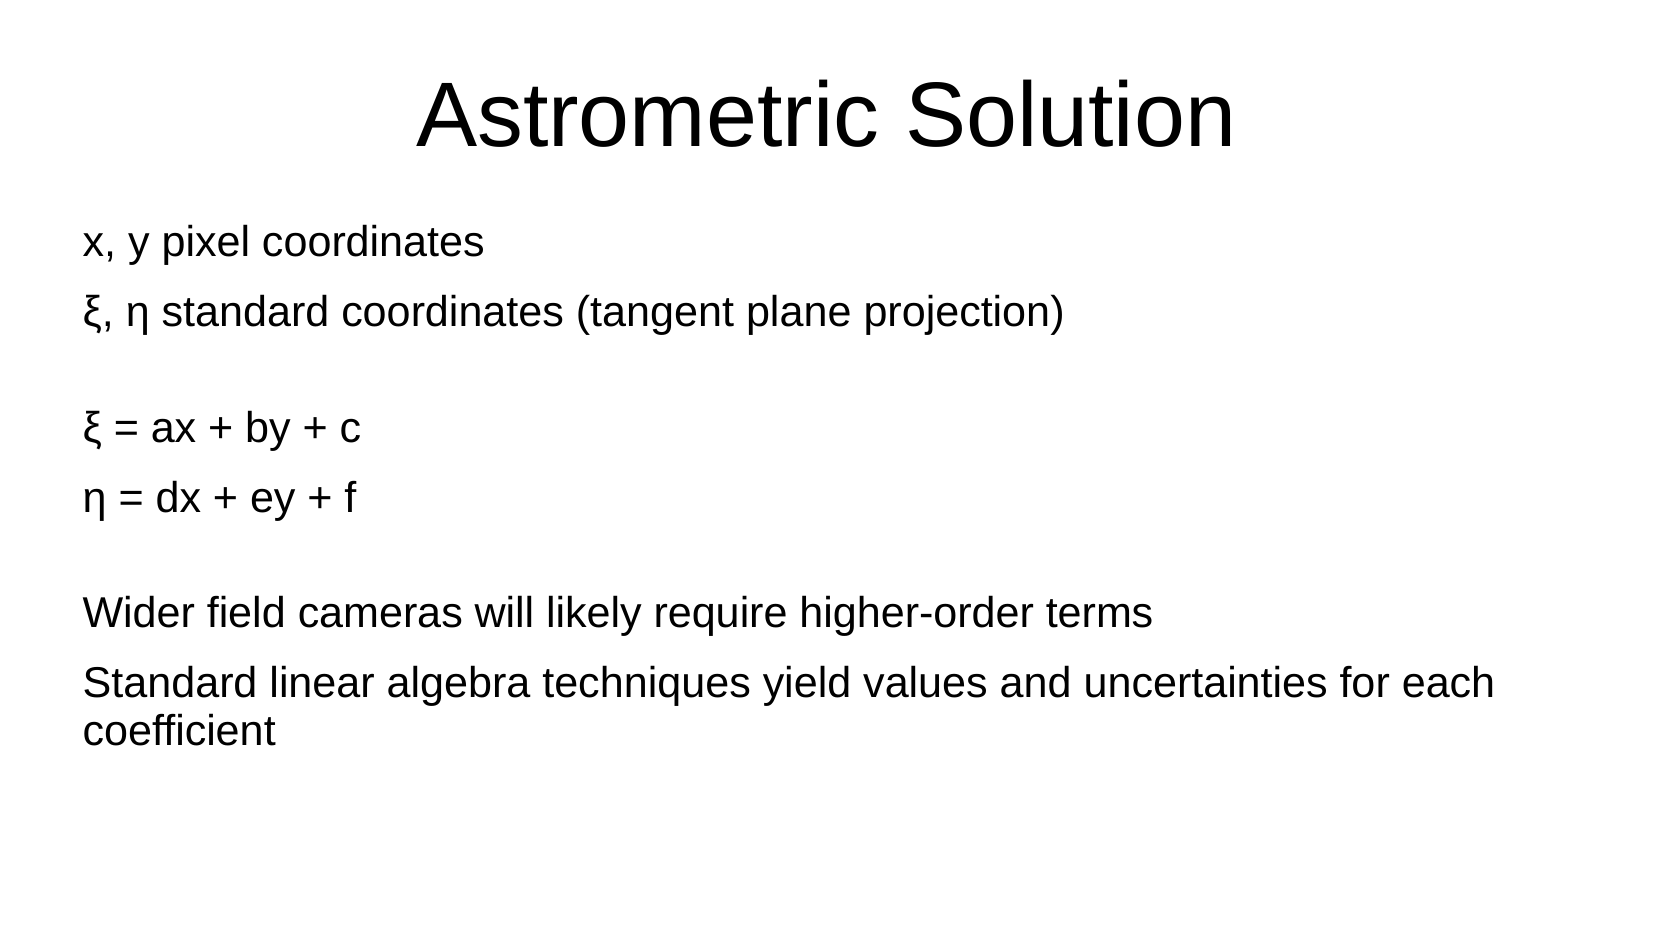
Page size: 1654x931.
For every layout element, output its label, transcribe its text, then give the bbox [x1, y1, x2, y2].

title Astrometric Solution [82, 37, 1571, 193]
list x, y pixel coordinates ξ, η standard coordinates (tangent plane projection) ξ = ax + by + c η = dx + ey + f Wider field cameras will likely require higher-order terms Standard linear algebra techniques yield values and uncertainties for each coefficient [82, 217, 1571, 758]
